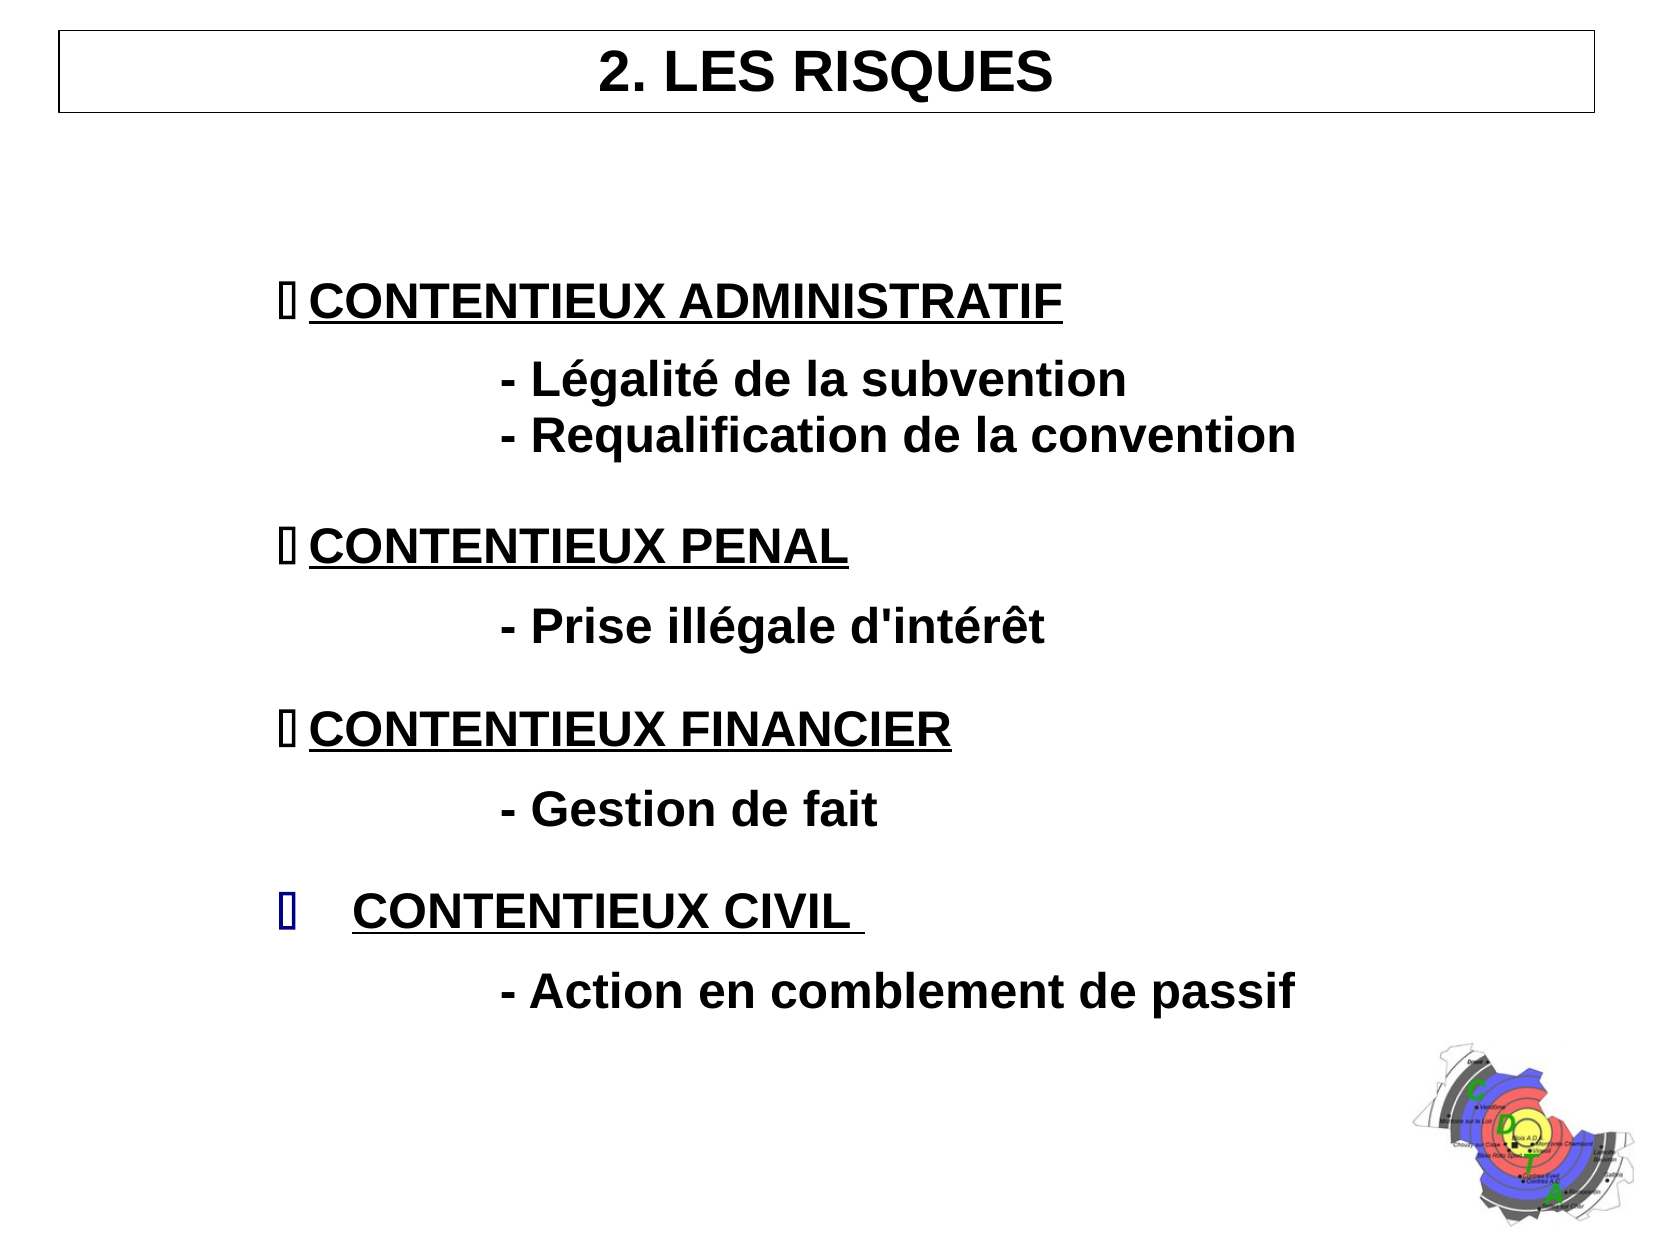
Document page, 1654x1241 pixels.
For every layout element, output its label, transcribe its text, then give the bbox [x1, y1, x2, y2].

text_box  CONTENTIEUX ADMINISTRATIF - Légalité de la subvention - Requalification de la convention  CONTENTIEUX PENAL - Prise illégale d'intérêt  CONTENTIEUX FINANCIER - Gestion de fait  CONTENTIEUX CIVIL - Action en comblement de passif [263, 265, 1595, 1063]
text_box 2. LES RISQUES [59, 30, 1595, 113]
picture [1411, 1041, 1637, 1227]
